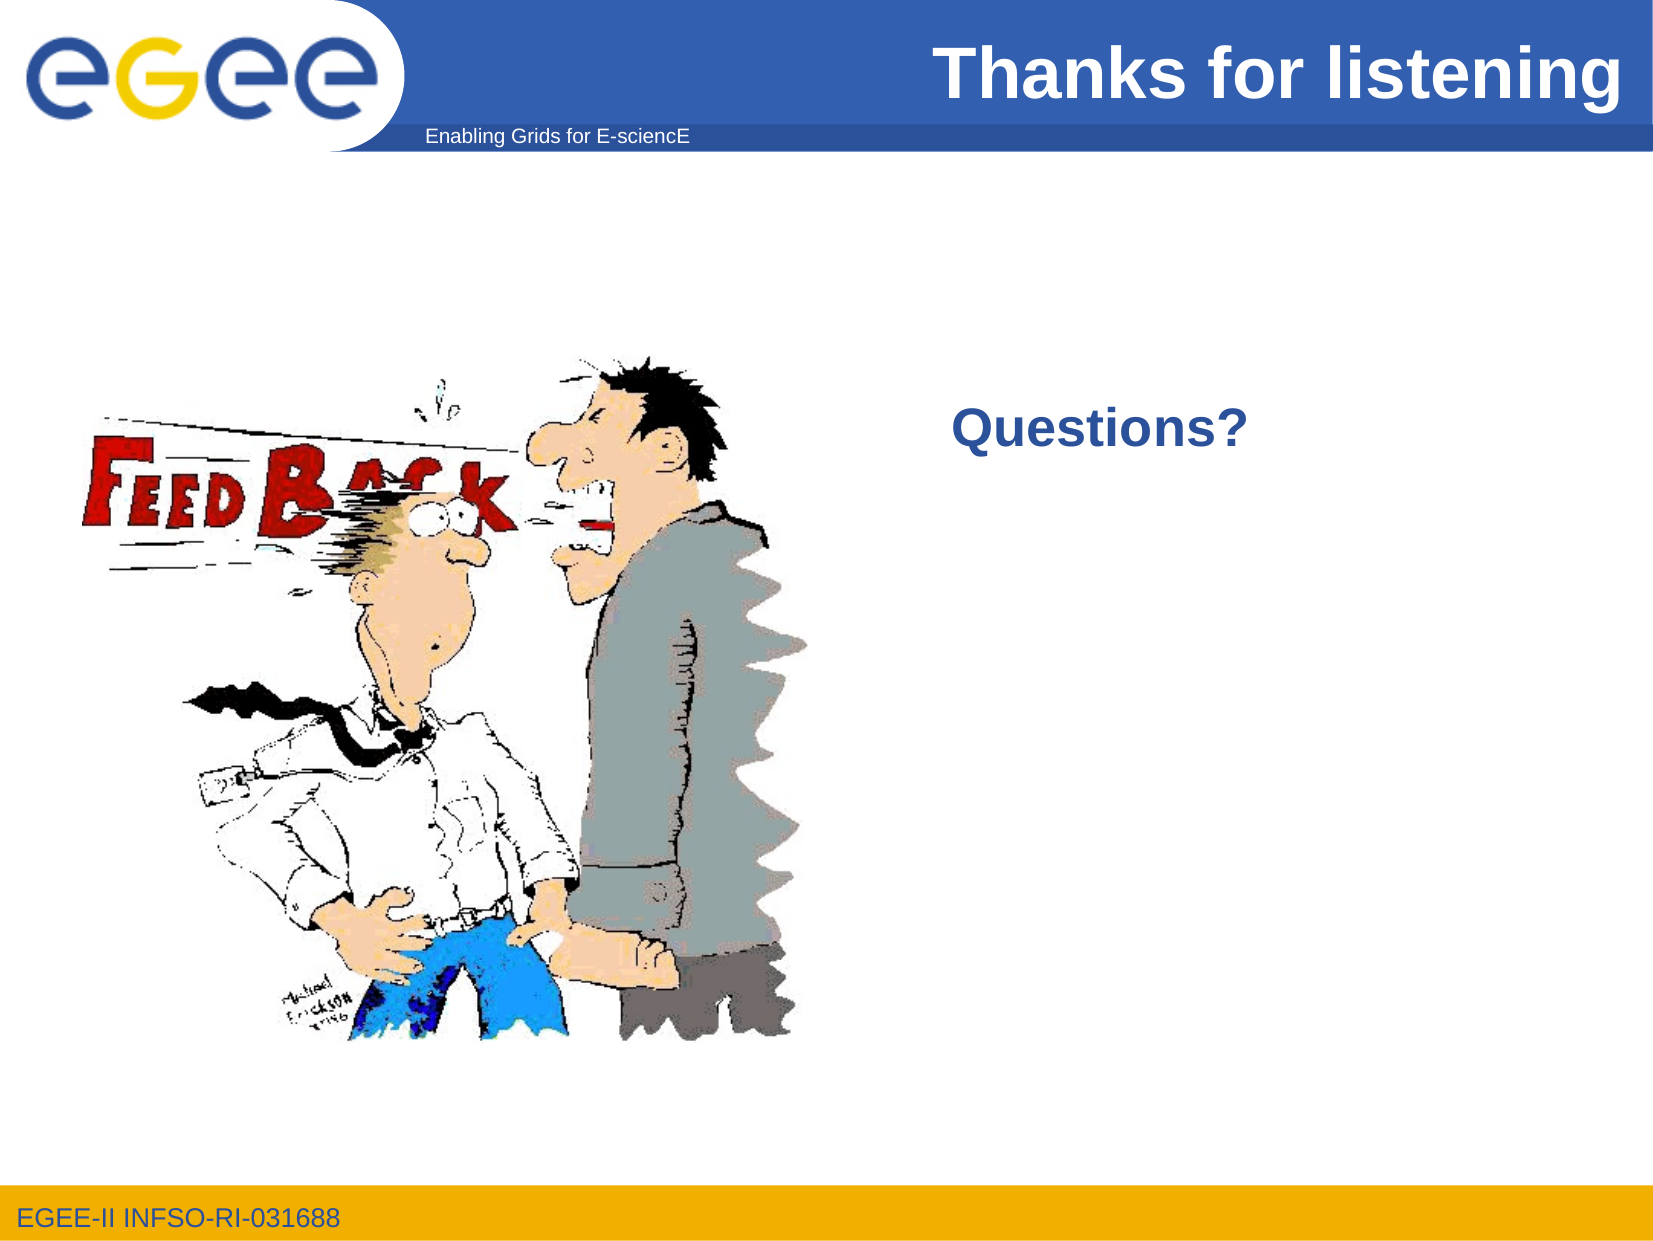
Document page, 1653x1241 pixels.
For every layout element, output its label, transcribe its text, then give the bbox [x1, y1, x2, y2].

list Questions? [889, 205, 1647, 1115]
picture [20, 33, 385, 123]
title Thanks for listening [407, 31, 1626, 118]
picture [82, 355, 809, 1044]
